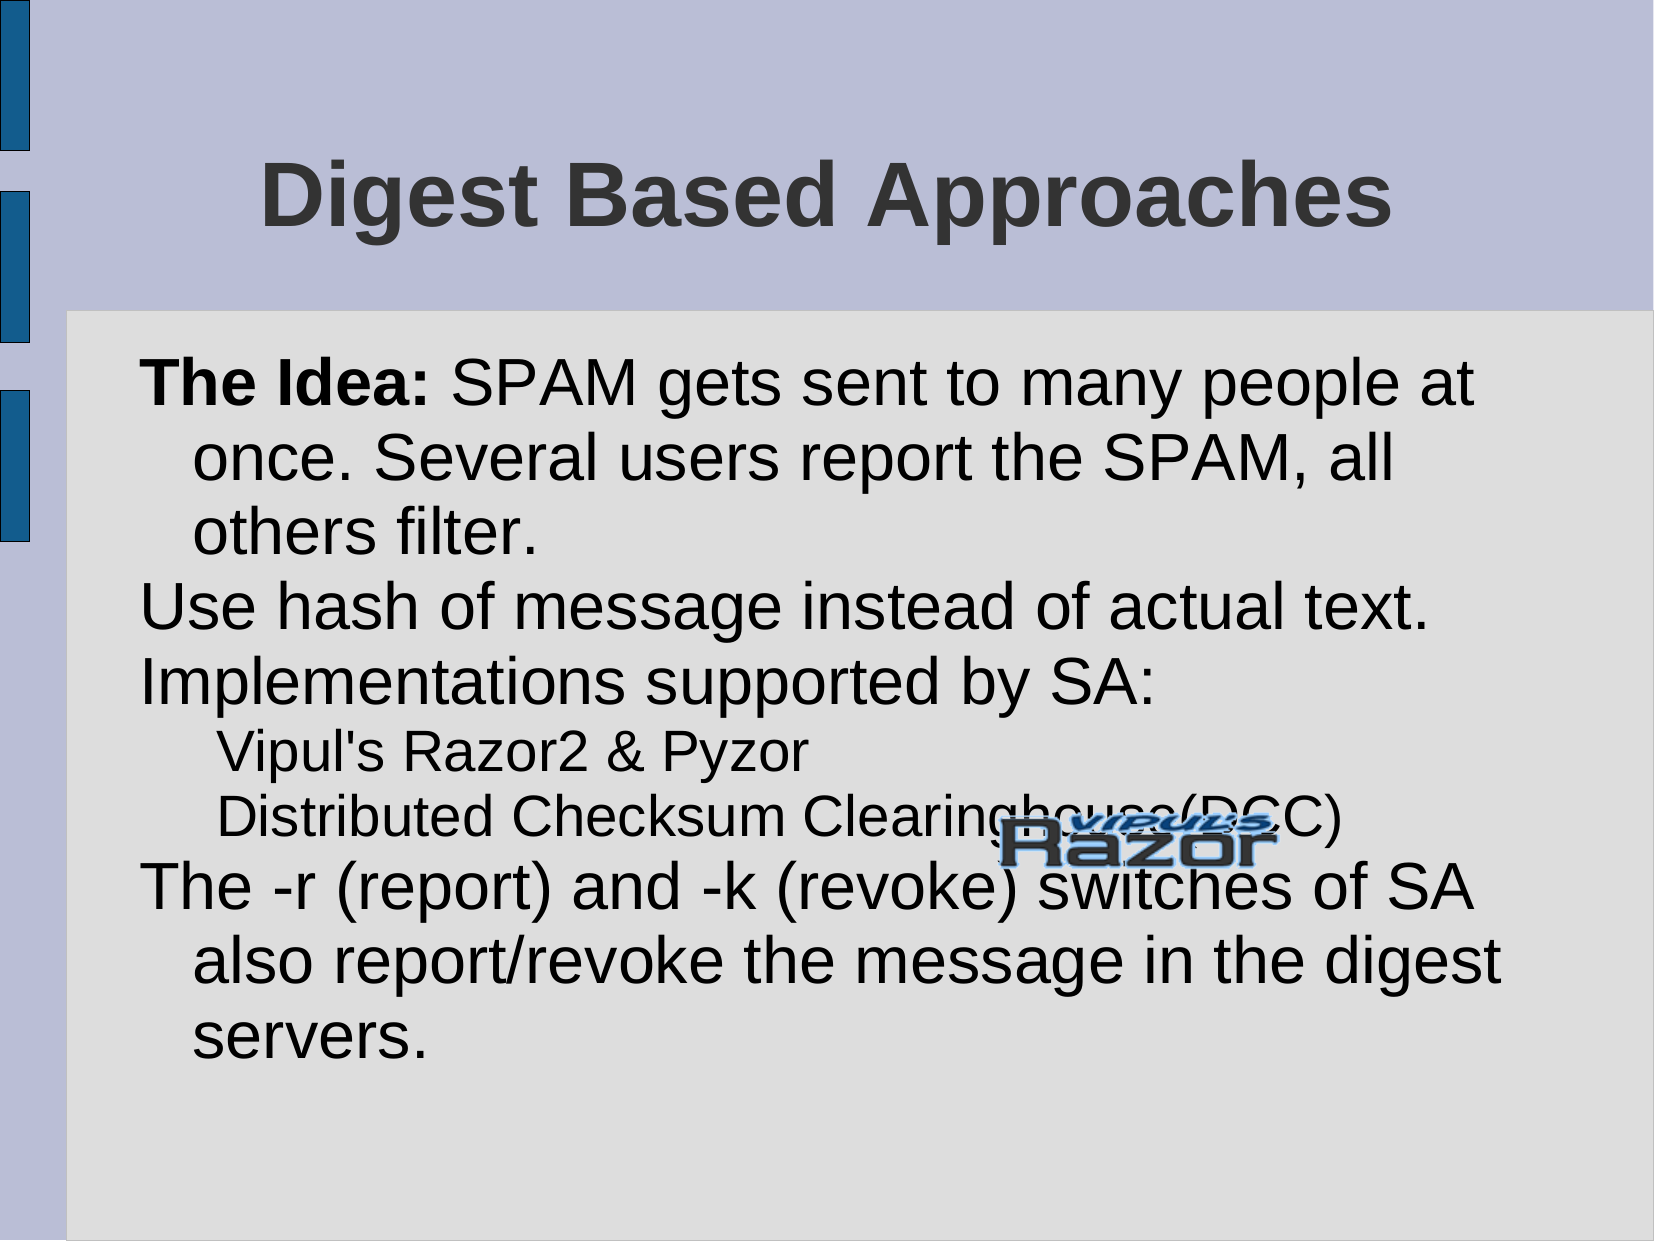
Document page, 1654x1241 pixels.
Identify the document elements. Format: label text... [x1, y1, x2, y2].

picture [995, 811, 1282, 875]
list The Idea: SPAM gets sent to many people at once. Several users report the SPAM, all others filter. Use hash of message instead of actual text. Implementations supported by SA: Vipul's Razor2 & Pyzor Distributed Checksum Clearinghouse(DCC) The -r (report) and -k (revoke) switches of SA also report/revoke the message in the digest servers. [121, 344, 1534, 1181]
title Digest Based Approaches [121, 91, 1534, 299]
